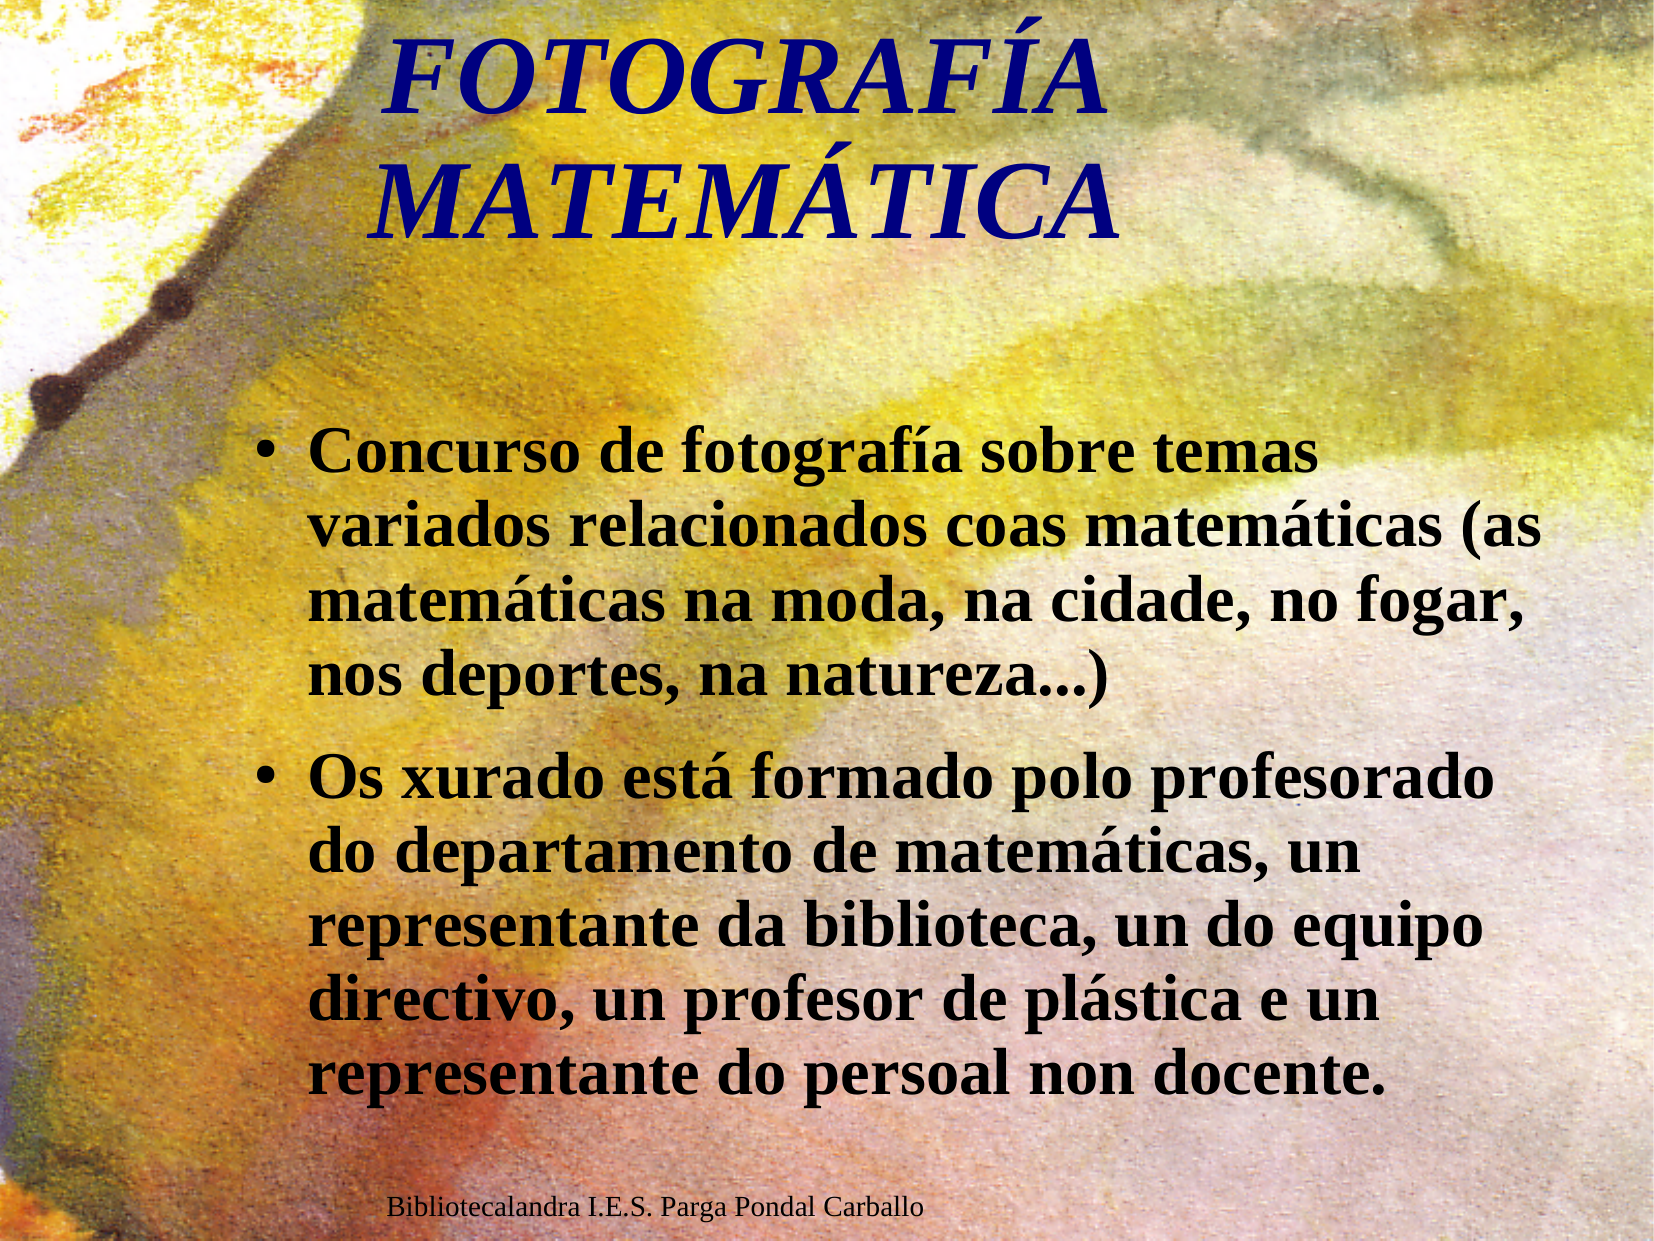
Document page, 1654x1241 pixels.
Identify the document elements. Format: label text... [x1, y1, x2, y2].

list Concurso de fotografía sobre temas variados relacionados coas matemáticas (as matemáticas na moda, na cidade, no fogar, nos deportes, na natureza...) Os xurado está formado polo profesorado do departamento de matemáticas, un representante da biblioteca, un do equipo directivo, un profesor de plástica e un representante do persoal non docente. [236, 413, 1571, 1133]
picture [0, 0, 1654, 1241]
title FOTOGRAFÍA MATEMÁTICA [82, 13, 1412, 263]
